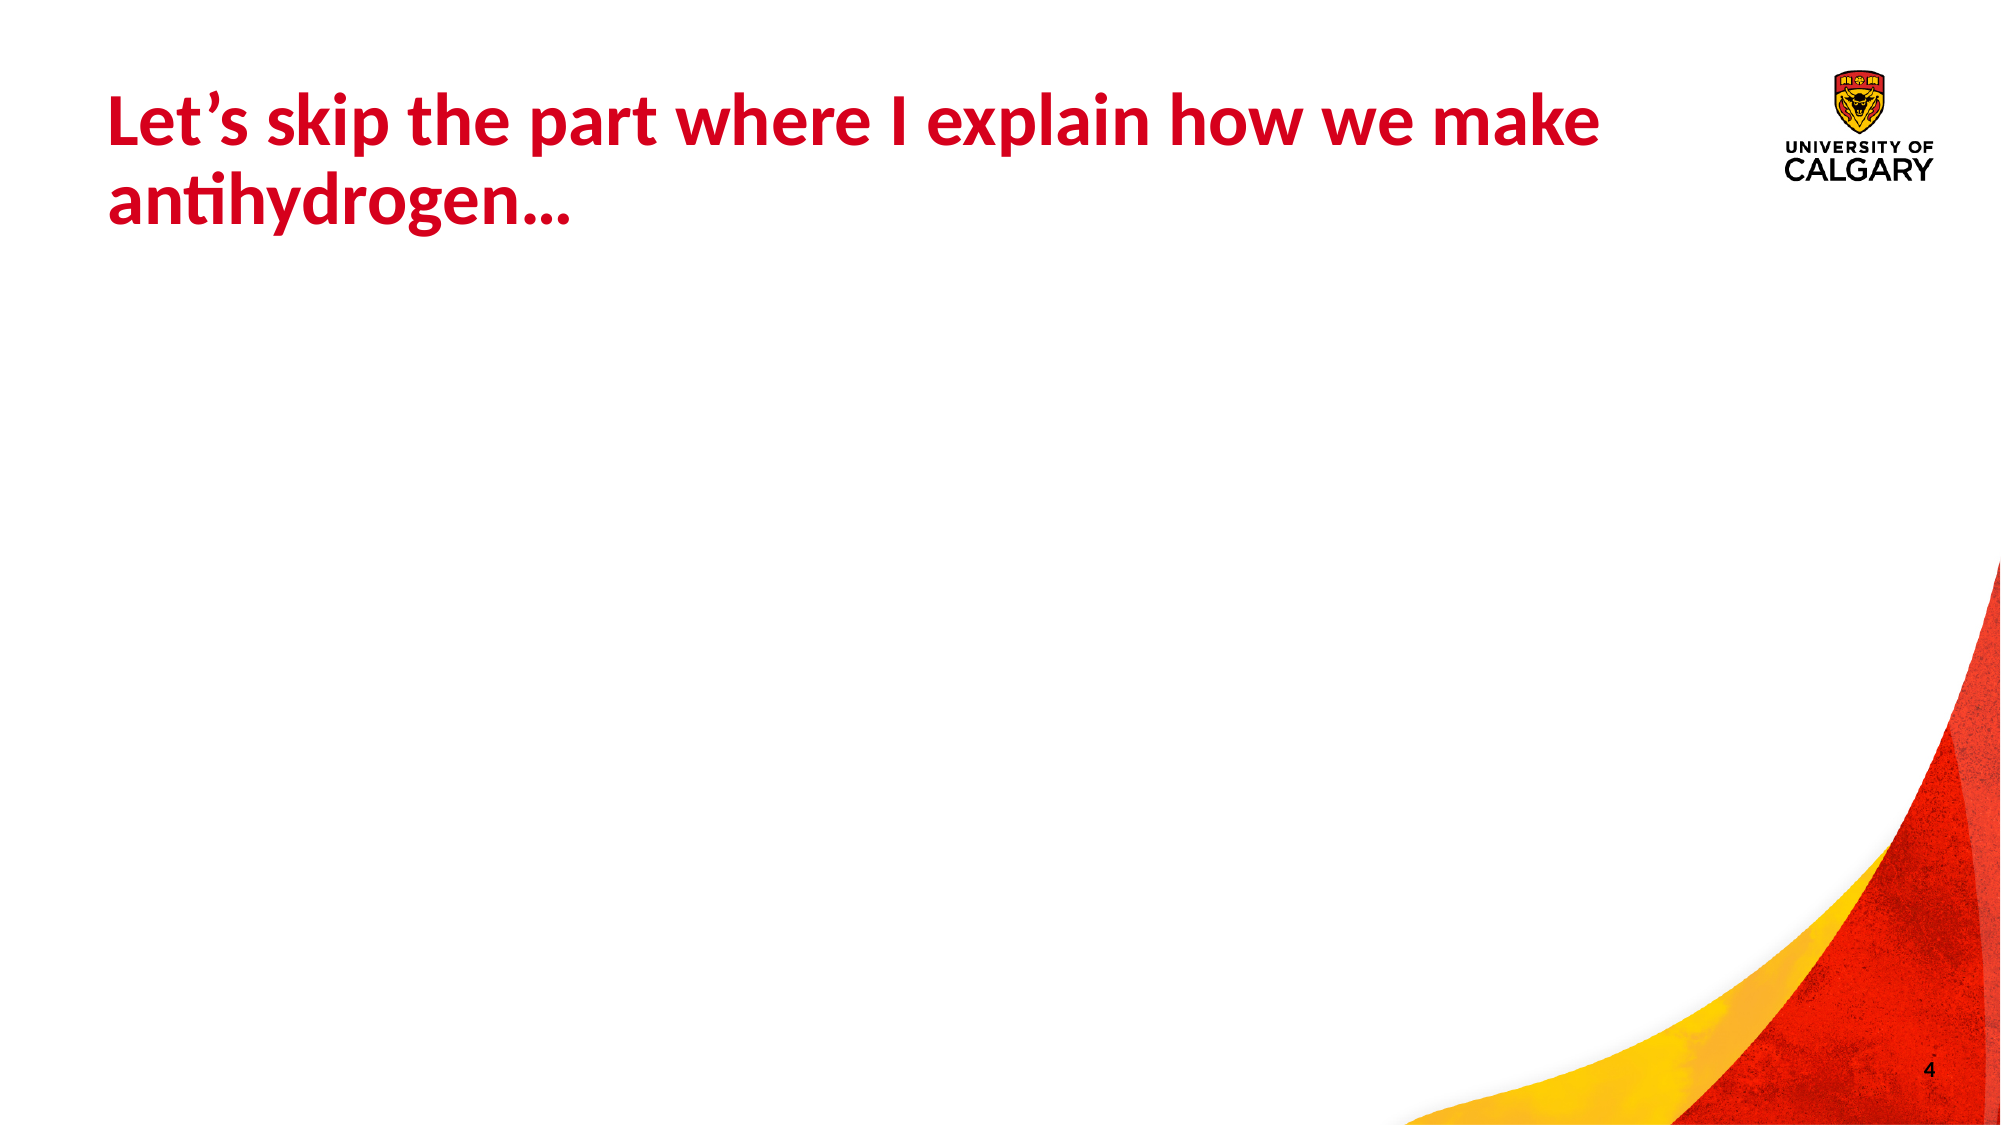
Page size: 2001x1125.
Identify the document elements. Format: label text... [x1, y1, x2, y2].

picture [0, 0, 2001, 1125]
text_box <number> [1500, 1046, 1951, 1107]
title Let’s skip the part where I explain how we make antihydrogen… [92, 76, 1688, 246]
